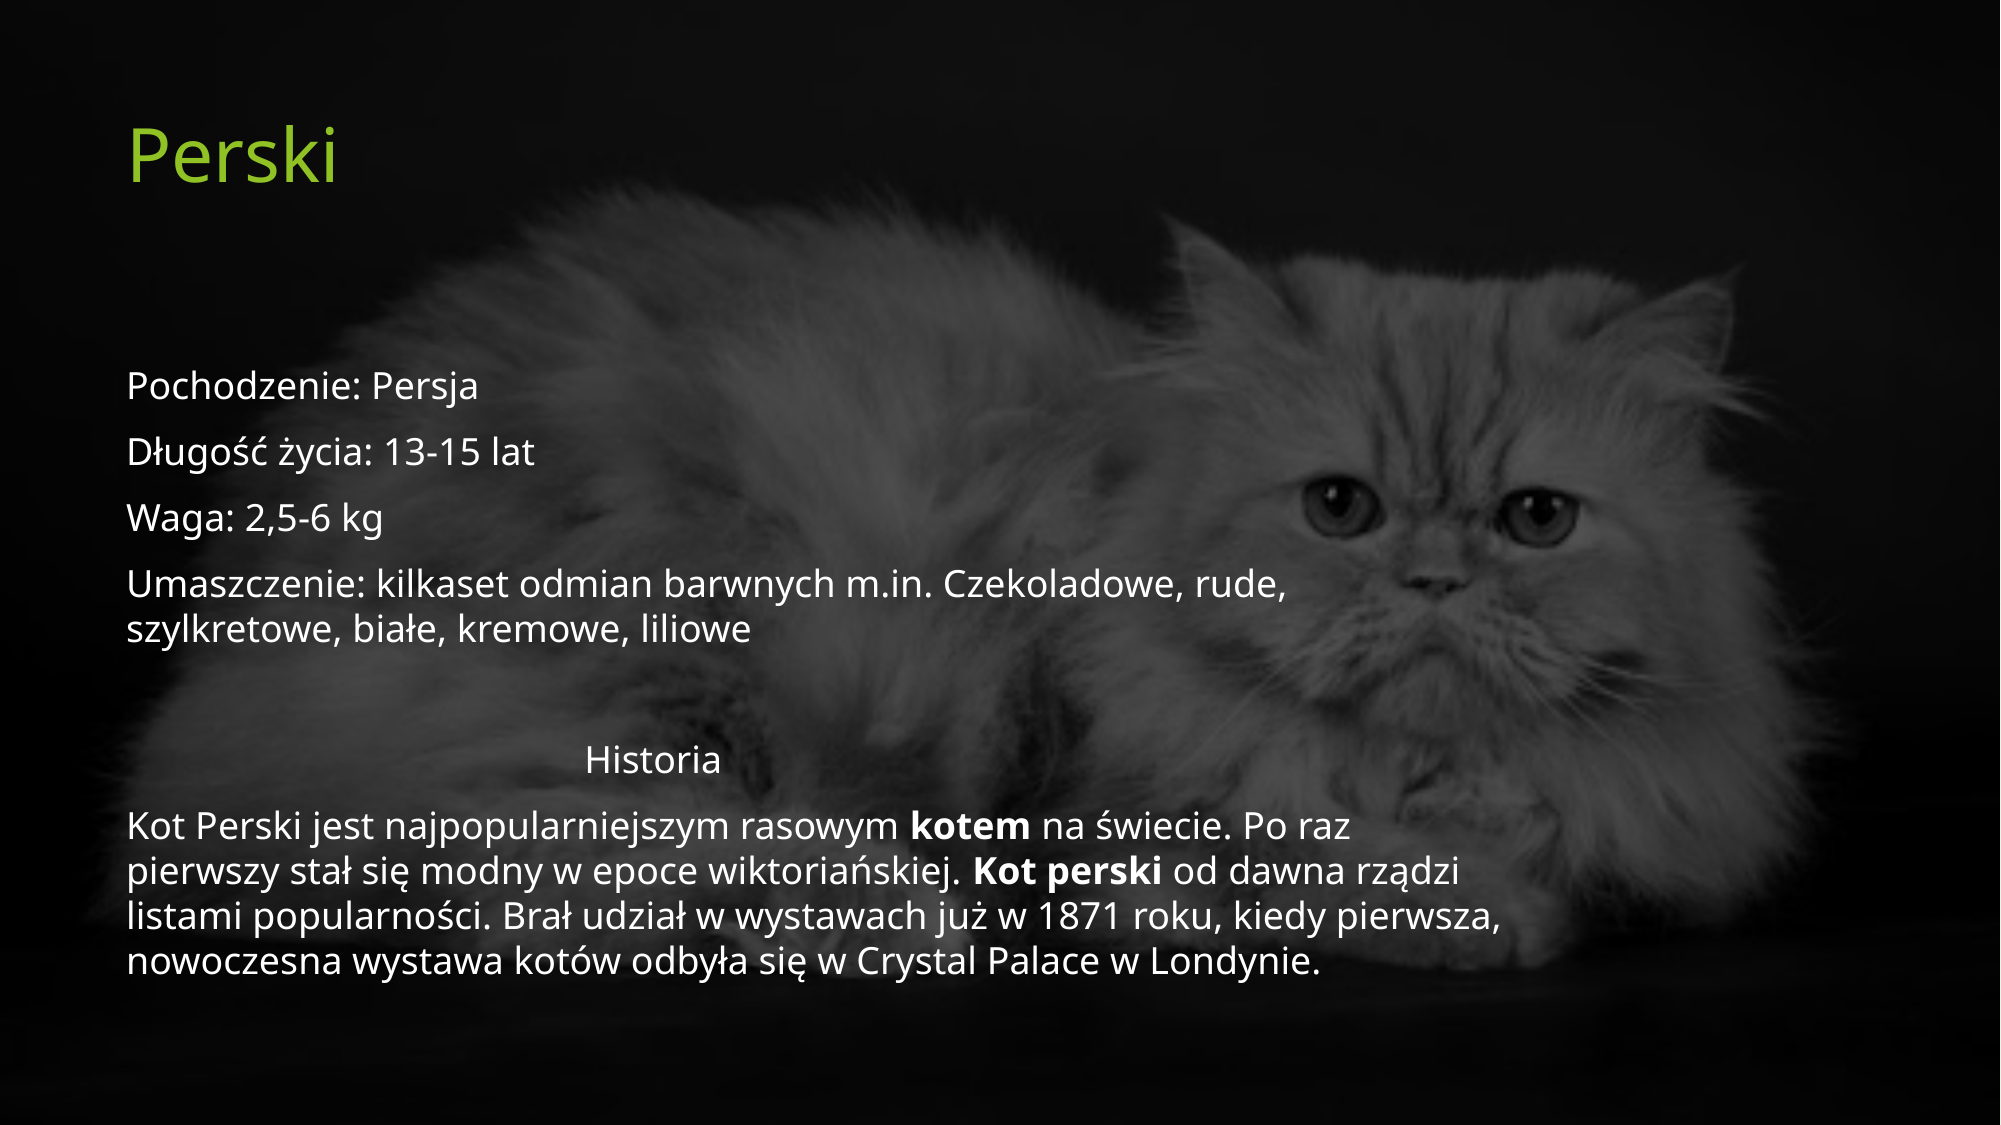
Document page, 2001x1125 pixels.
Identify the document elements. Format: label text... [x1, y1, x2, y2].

list Pochodzenie: Persja Długość życia: 13-15 lat Waga: 2,5-6 kg Umaszczenie: kilkaset odmian barwnych m.in. Czekoladowe, rude, szylkretowe, białe, kremowe, liliowe Historia Kot Perski jest najpopularniejszym rasowym kotem na świecie. Po raz pierwszy stał się modny w epoce wiktoriańskiej. Kot perski od dawna rządzi listami popularności. Brał udział w wystawach już w 1871 roku, kiedy pierwsza, nowoczesna wystawa kotów odbyła się w Crystal Palace w Londynie. [111, 354, 1522, 992]
picture [0, 0, 2000, 1125]
title Perski [111, 99, 1522, 317]
